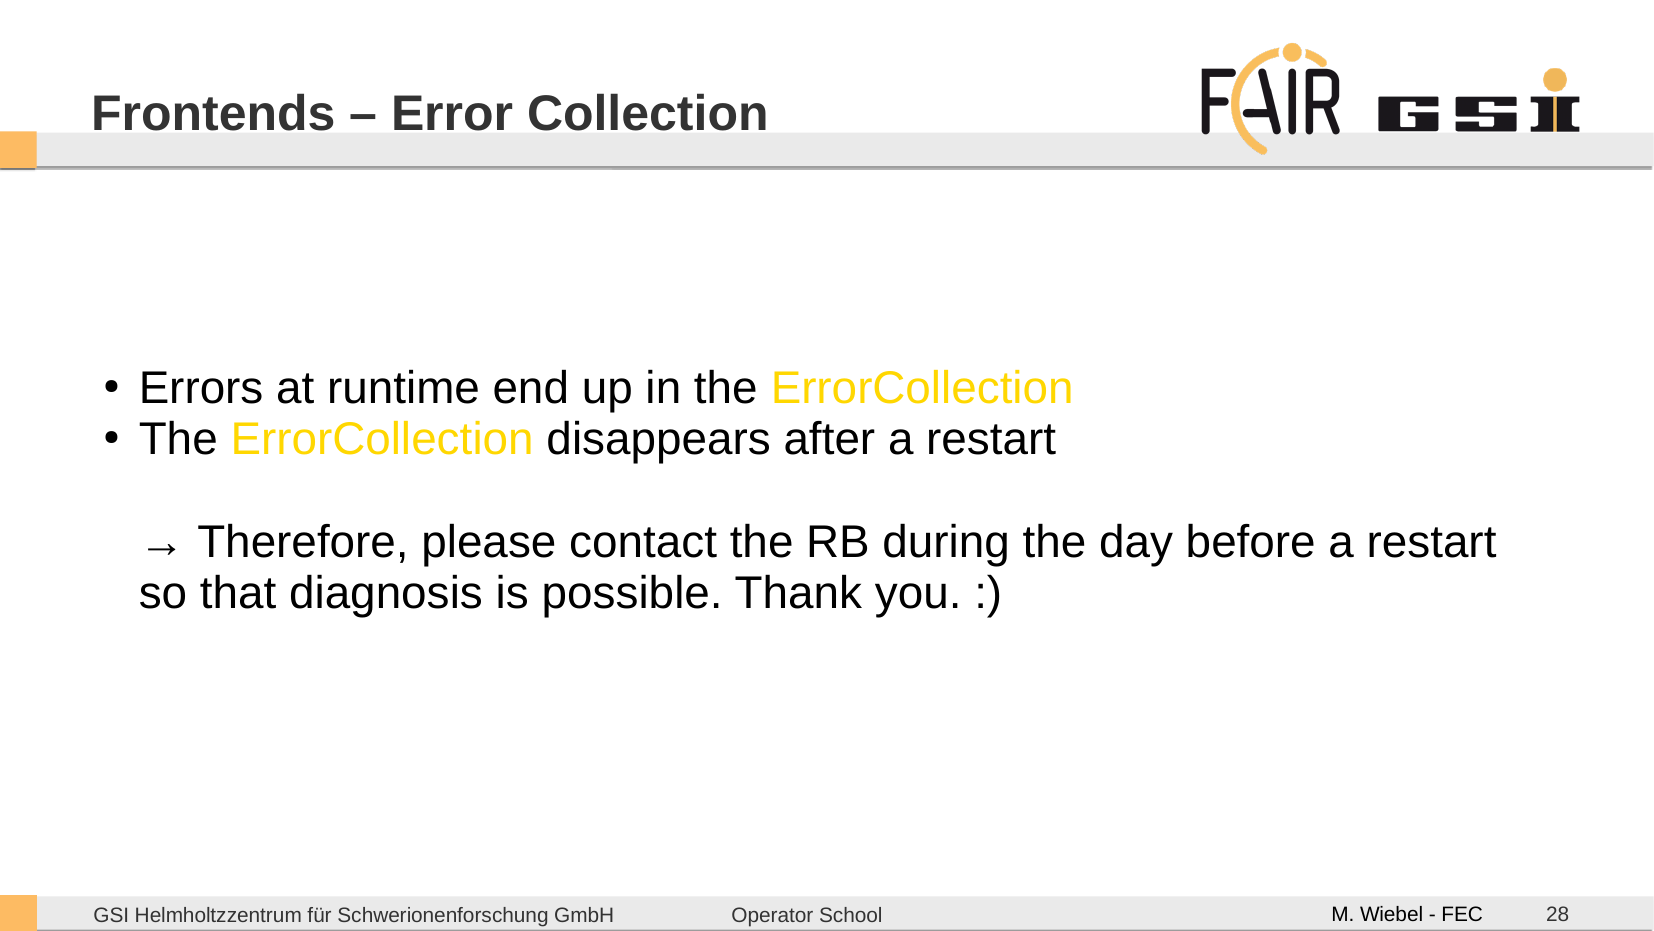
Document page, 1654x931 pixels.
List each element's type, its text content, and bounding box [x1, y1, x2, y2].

picture [1200, 40, 1341, 157]
picture [1376, 65, 1581, 132]
title Frontends – Error Collection [76, 41, 1288, 149]
text_box Errors at runtime end up in the ErrorCollection The ErrorCollection disappears after a restart → Therefore, please contact the RB during the day before a restart so that diagnosis is possible. Thank you. :) [88, 354, 1565, 827]
